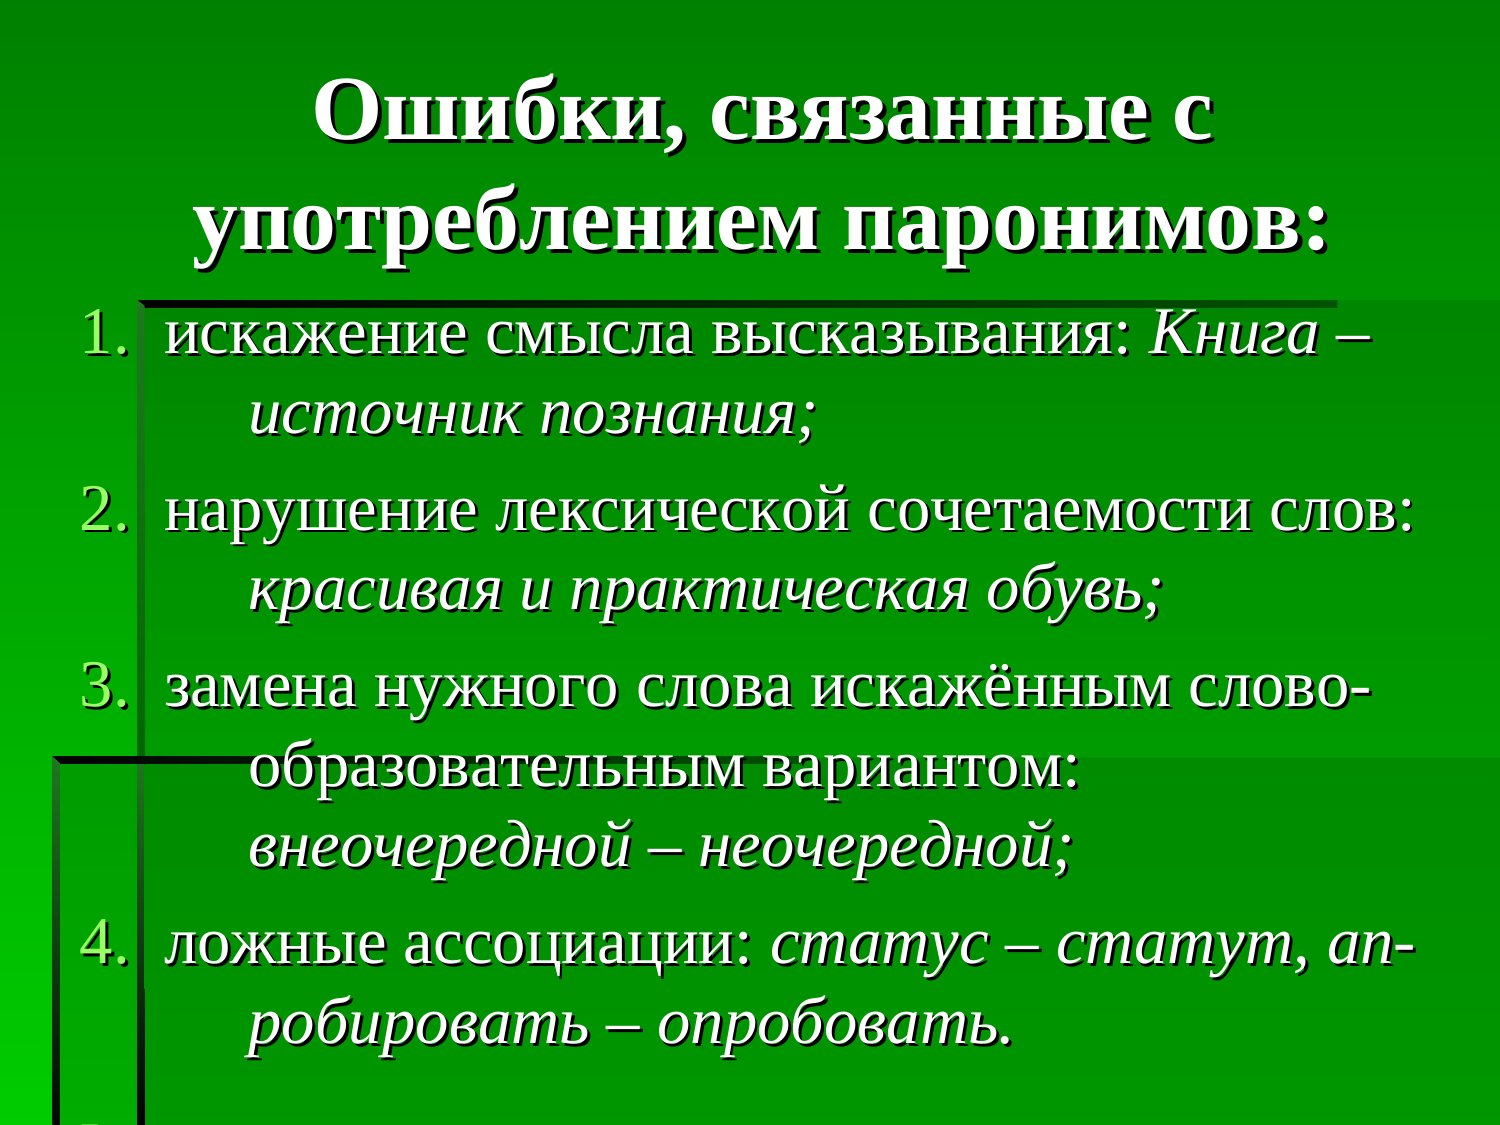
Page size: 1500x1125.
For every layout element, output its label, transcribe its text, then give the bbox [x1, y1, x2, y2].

title Ошибки, связанные с употреблением паронимов: [75, 40, 1451, 276]
list искажение смысла высказывания: Книга – источник познания; нарушение лексической сочетаемости слов: красивая и практическая обувь; замена нужного слова искажённым слово-образовательным вариантом: внеочередной – неочередной; ложные ассоциации: статус – статут, ап-робировать – опробовать. [64, 278, 1452, 1071]
